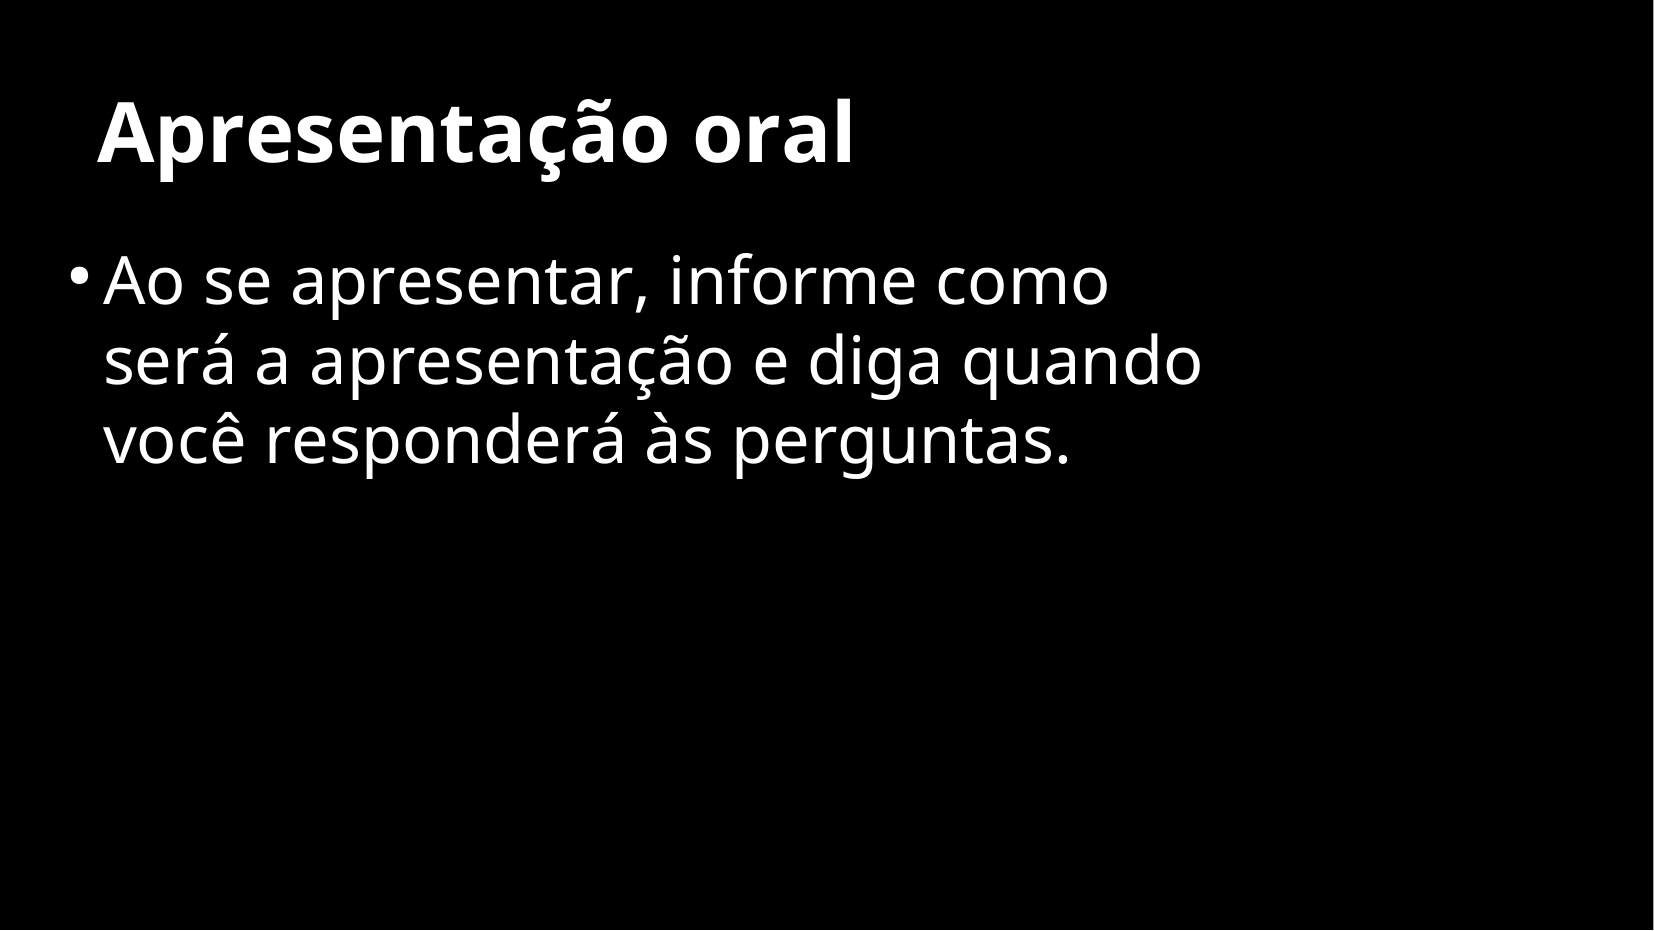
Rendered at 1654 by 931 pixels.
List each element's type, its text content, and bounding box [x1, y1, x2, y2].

text_box Ao se apresentar, informe como será a apresentação e diga quando você responderá às perguntas. [53, 230, 1394, 922]
text_box Apresentação oral [82, 70, 1406, 130]
